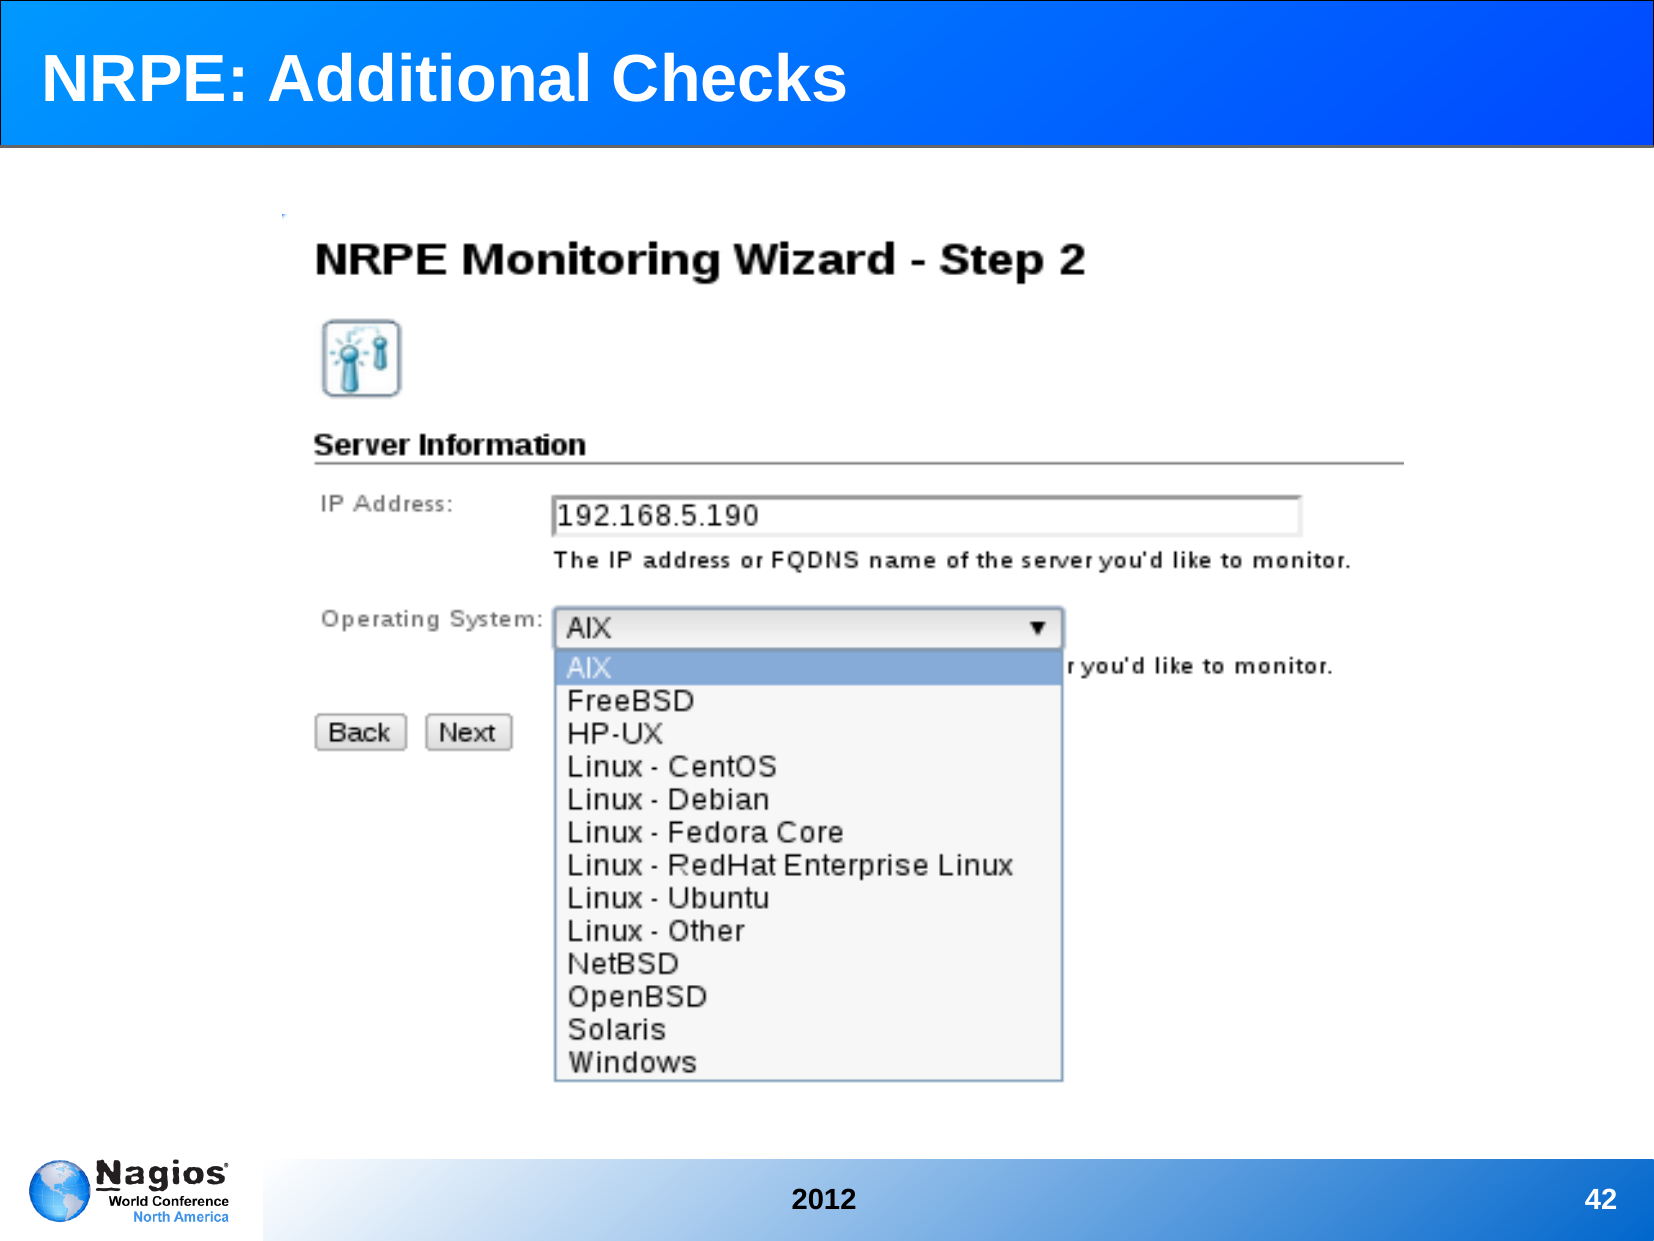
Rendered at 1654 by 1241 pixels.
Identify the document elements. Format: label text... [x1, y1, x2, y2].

picture [282, 214, 1404, 1092]
picture [29, 1159, 229, 1235]
title NRPE: Additional Checks [41, 36, 1248, 120]
